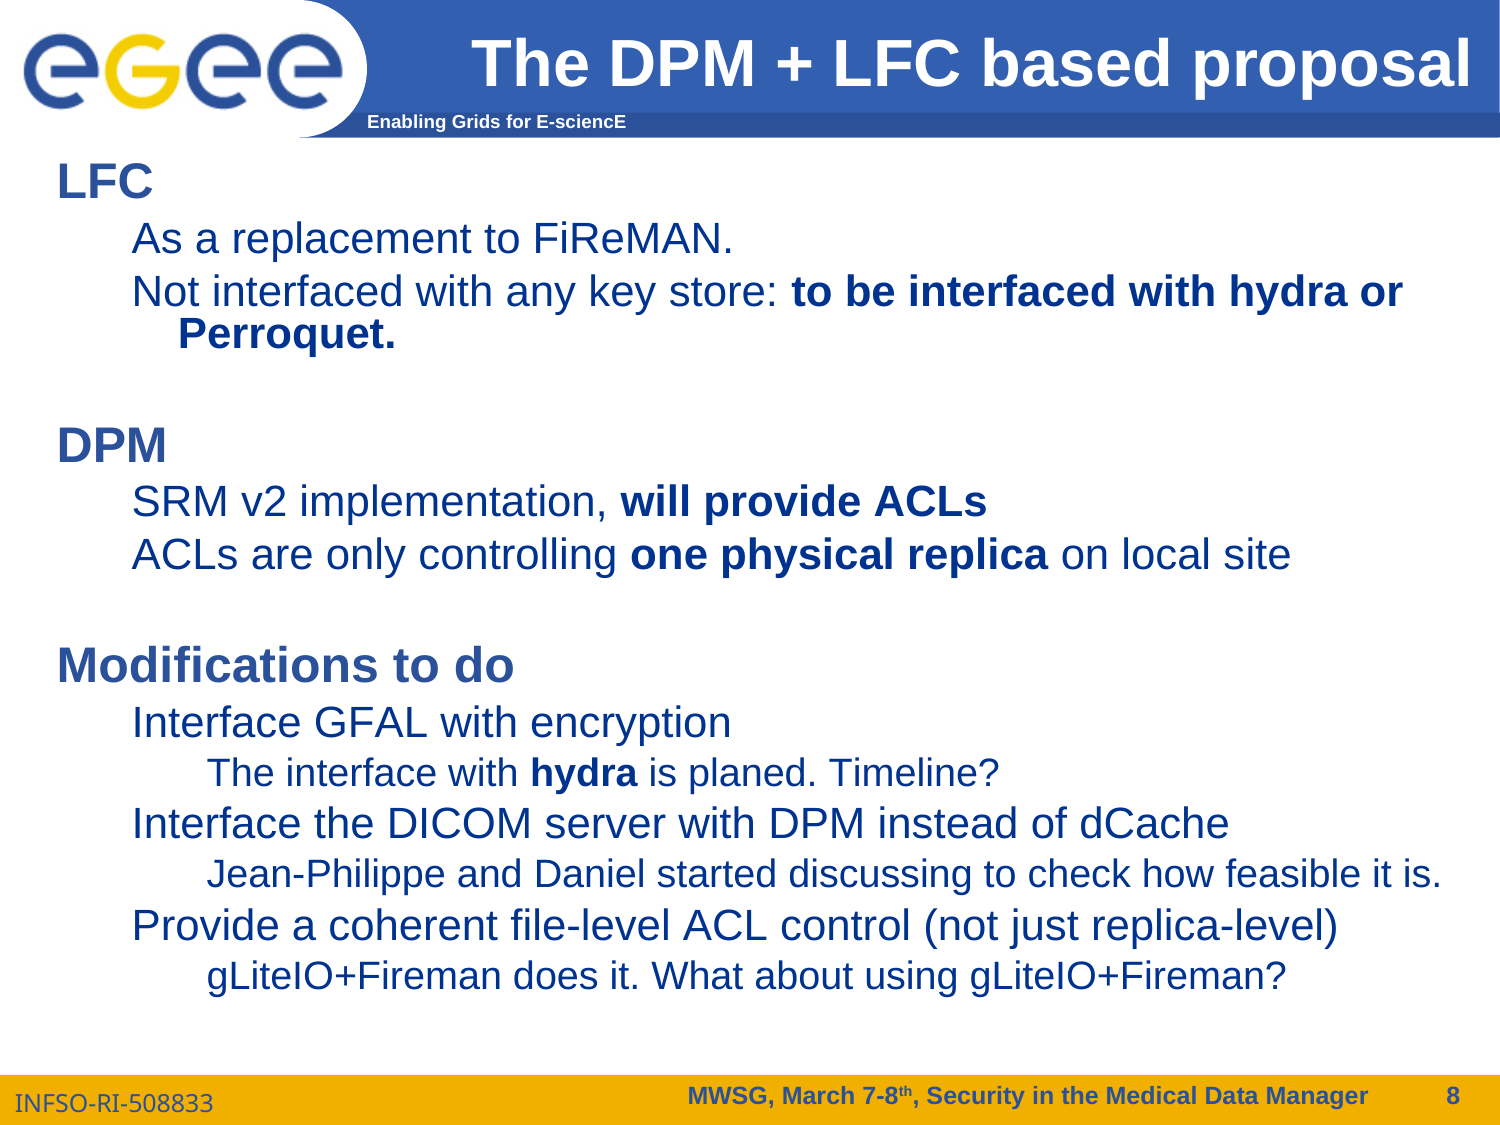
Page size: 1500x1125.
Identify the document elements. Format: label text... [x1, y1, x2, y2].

list LFC As a replacement to FiReMAN. Not interfaced with any key store: to be interfaced with hydra or Perroquet. DPM SRM v2 implementation, will provide ACLs ACLs are only controlling one physical replica on local site Modifications to do Interface GFAL with encryption The interface with hydra is planed. Timeline? Interface the DICOM server with DPM instead of dCache Jean-Philippe and Daniel started discussing to check how feasible it is. Provide a coherent file-level ACL control (not just replica-level) gLiteIO+Fireman does it. What about using gLiteIO+Fireman? [56, 159, 1466, 1104]
title The DPM + LFC based proposal [369, 10, 1474, 124]
picture [18, 30, 349, 112]
